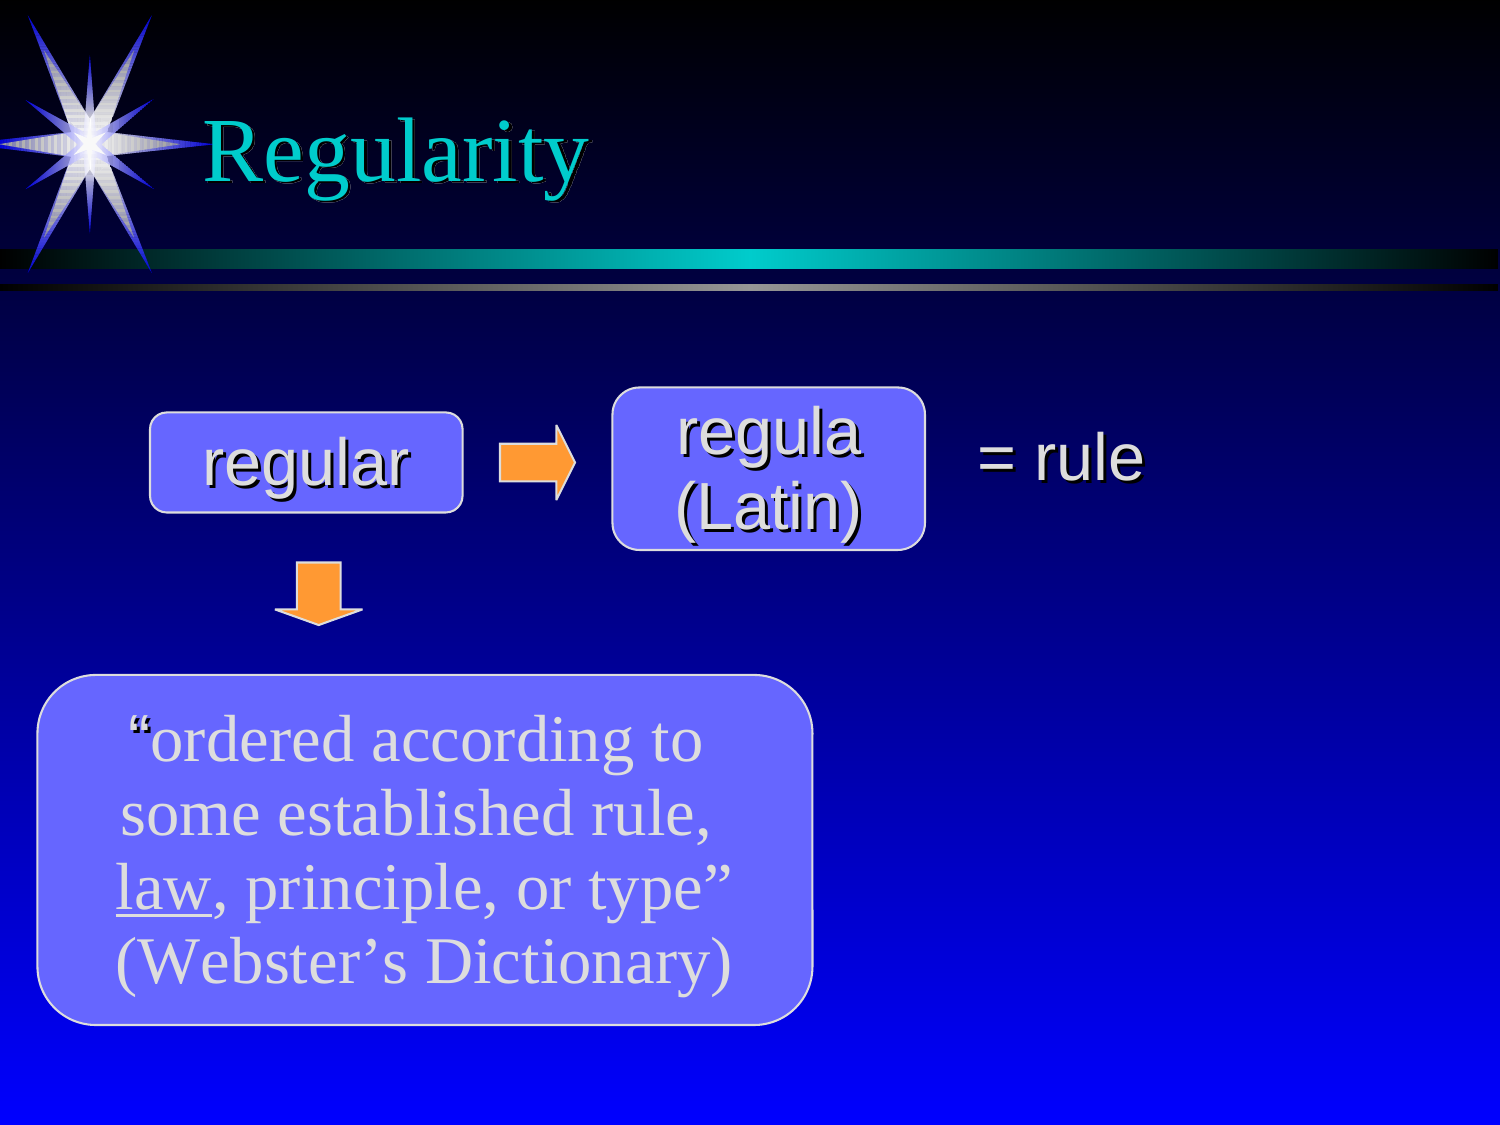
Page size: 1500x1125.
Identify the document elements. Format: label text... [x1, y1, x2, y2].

text_box = rule [962, 412, 1213, 503]
text_box “ordered according to some established rule, law, principle, or type” (Webster’s Dictionary) [37, 674, 813, 1026]
text_box [274, 562, 363, 626]
text_box regula (Latin) [612, 387, 925, 550]
title Regularity [187, 56, 1463, 244]
text_box [500, 425, 576, 501]
text_box regular [150, 412, 463, 513]
